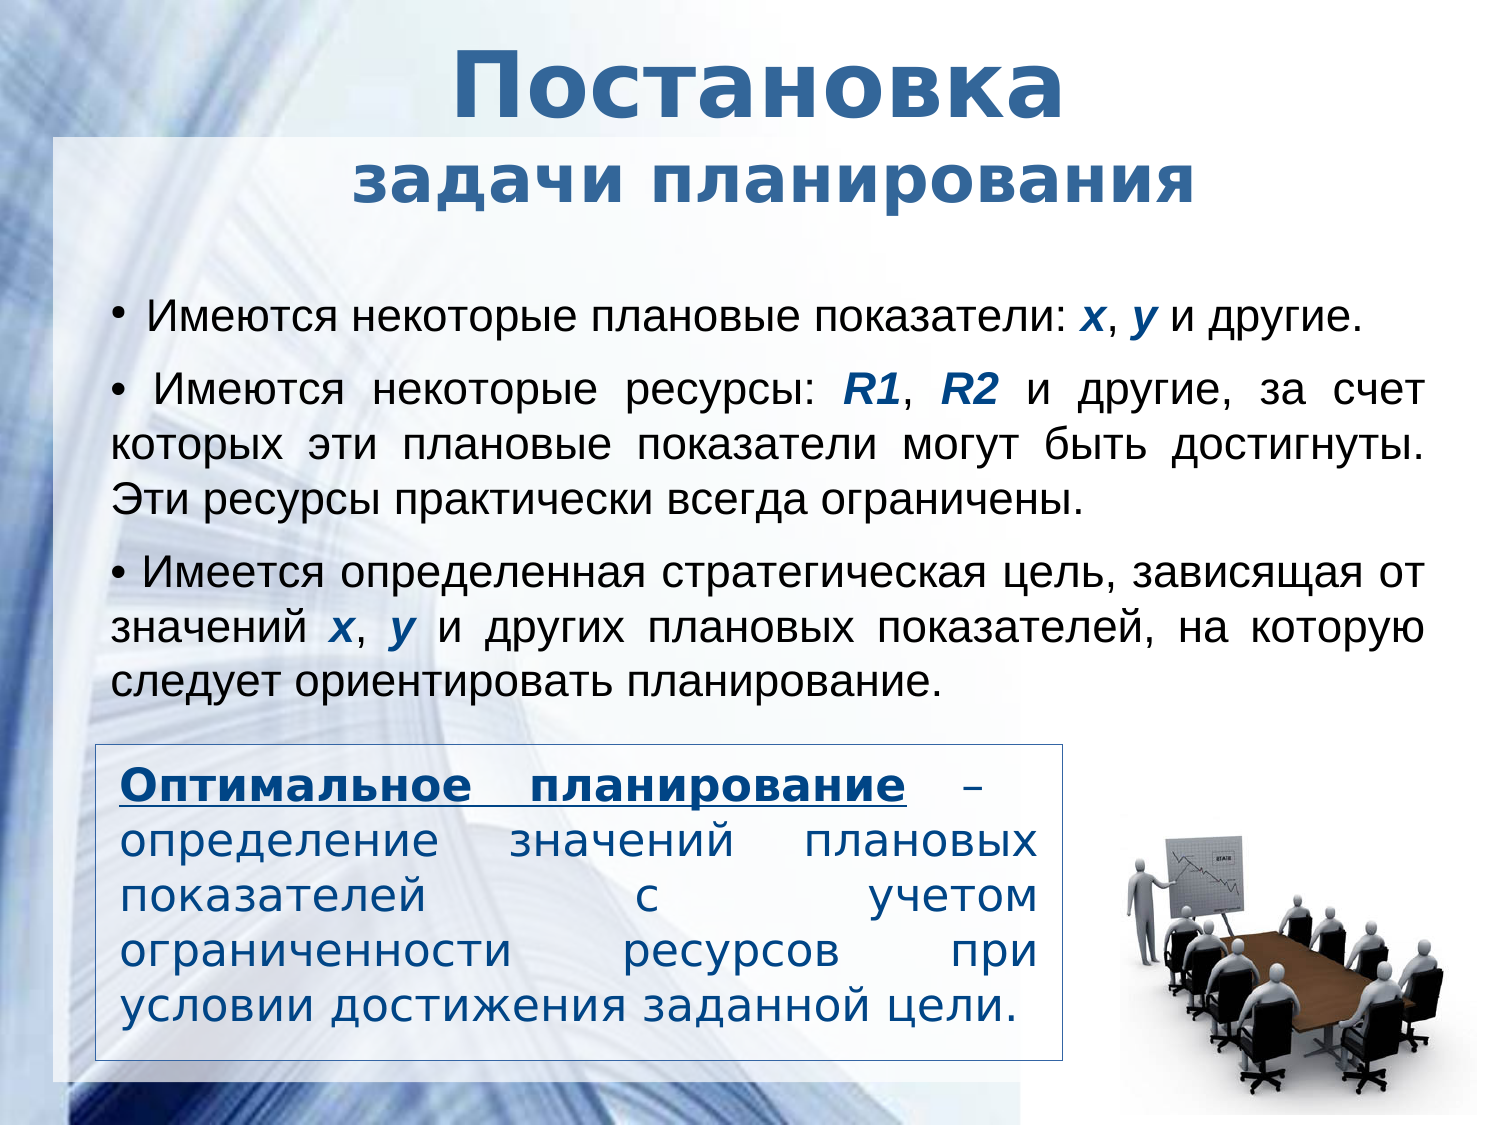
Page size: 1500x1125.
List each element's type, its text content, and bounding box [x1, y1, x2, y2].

text_box Постановка задачи планирования [336, 18, 1214, 224]
text_box Оптимальное планирование – определение значений плановых показателей с учетом ограниченности ресурсов при условии достижения заданной цели. [95, 744, 1063, 1061]
text_box Имеются некоторые плановые показатели: х, у и другие. • Имеются некоторые ресурсы: R1, R2 и другие, за счет которых эти плановые показатели могут быть достигнуты. Эти ресурсы практически всегда ограничены. • Имеется определенная стратегическая цель, зависящая от значений х, у и других плановых показателей, на которую следует ориентировать планирование. [95, 278, 1453, 1063]
picture [0, 0, 1500, 1125]
